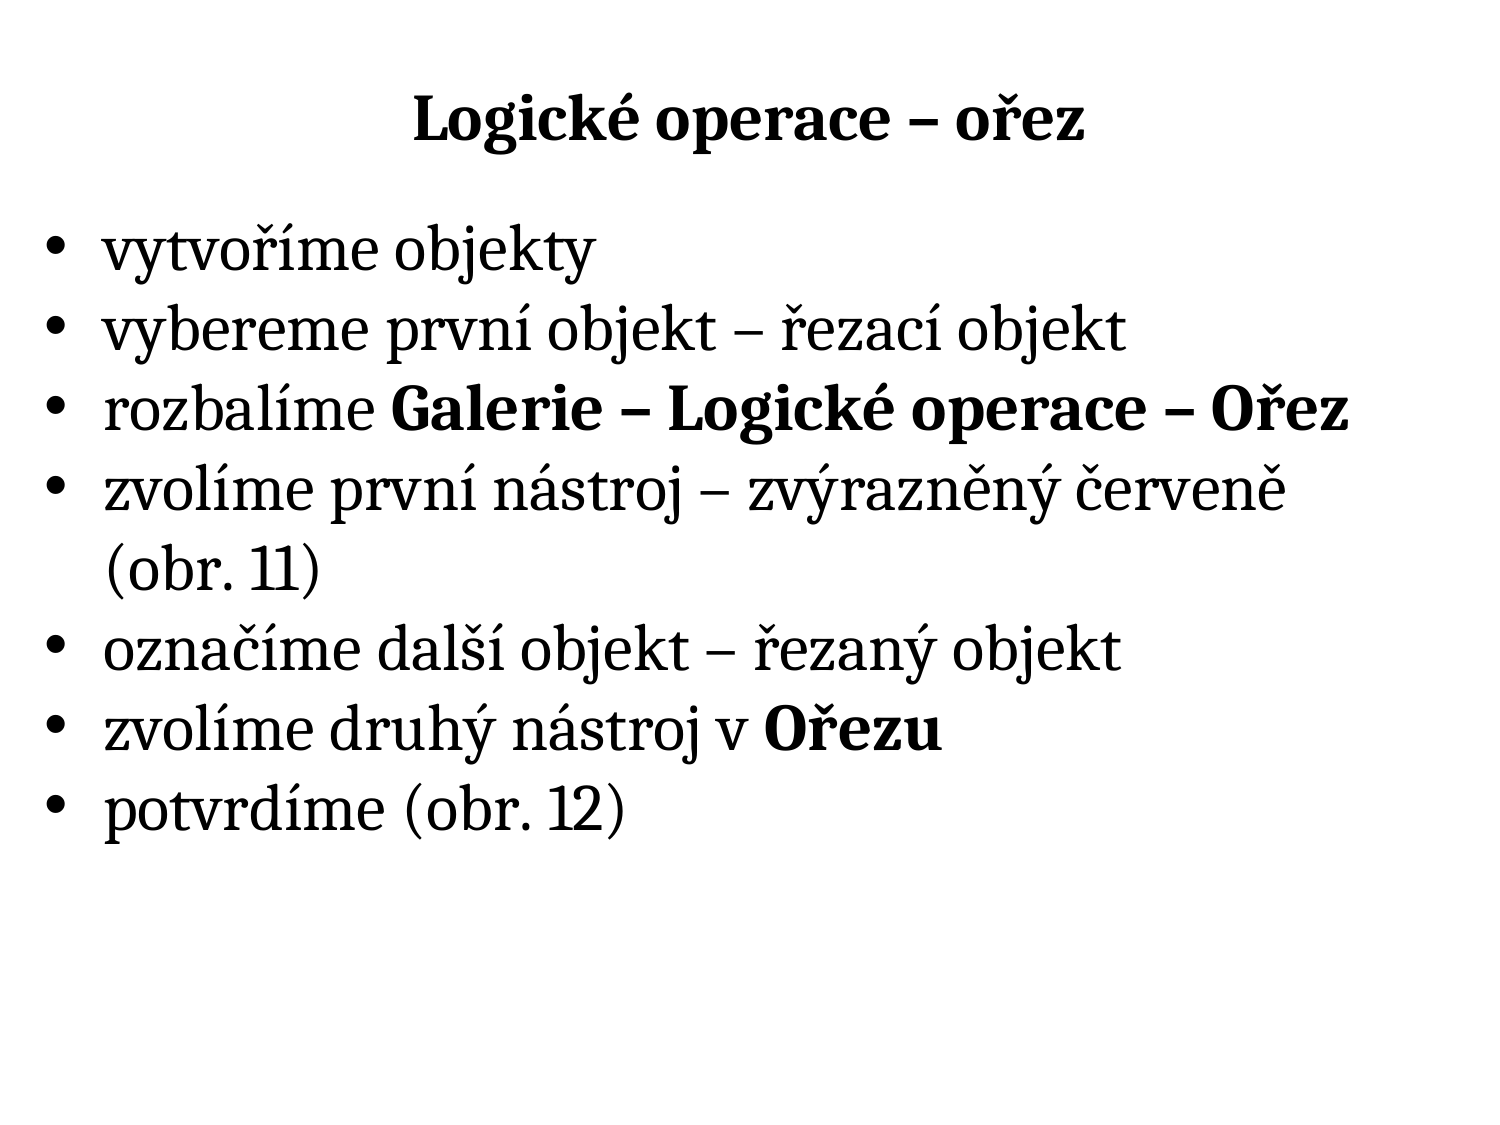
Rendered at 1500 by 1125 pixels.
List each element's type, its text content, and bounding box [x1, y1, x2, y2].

text_box Logické operace – ořez [0, 66, 1500, 162]
text_box vytvoříme objekty vybereme první objekt – řezací objekt rozbalíme Galerie – Logické operace – Ořez zvolíme první nástroj – zvýrazněný červeně (obr. 11) označíme další objekt – řezaný objekt zvolíme druhý nástroj v Ořezu potvrdíme (obr. 12) [0, 196, 1500, 1012]
